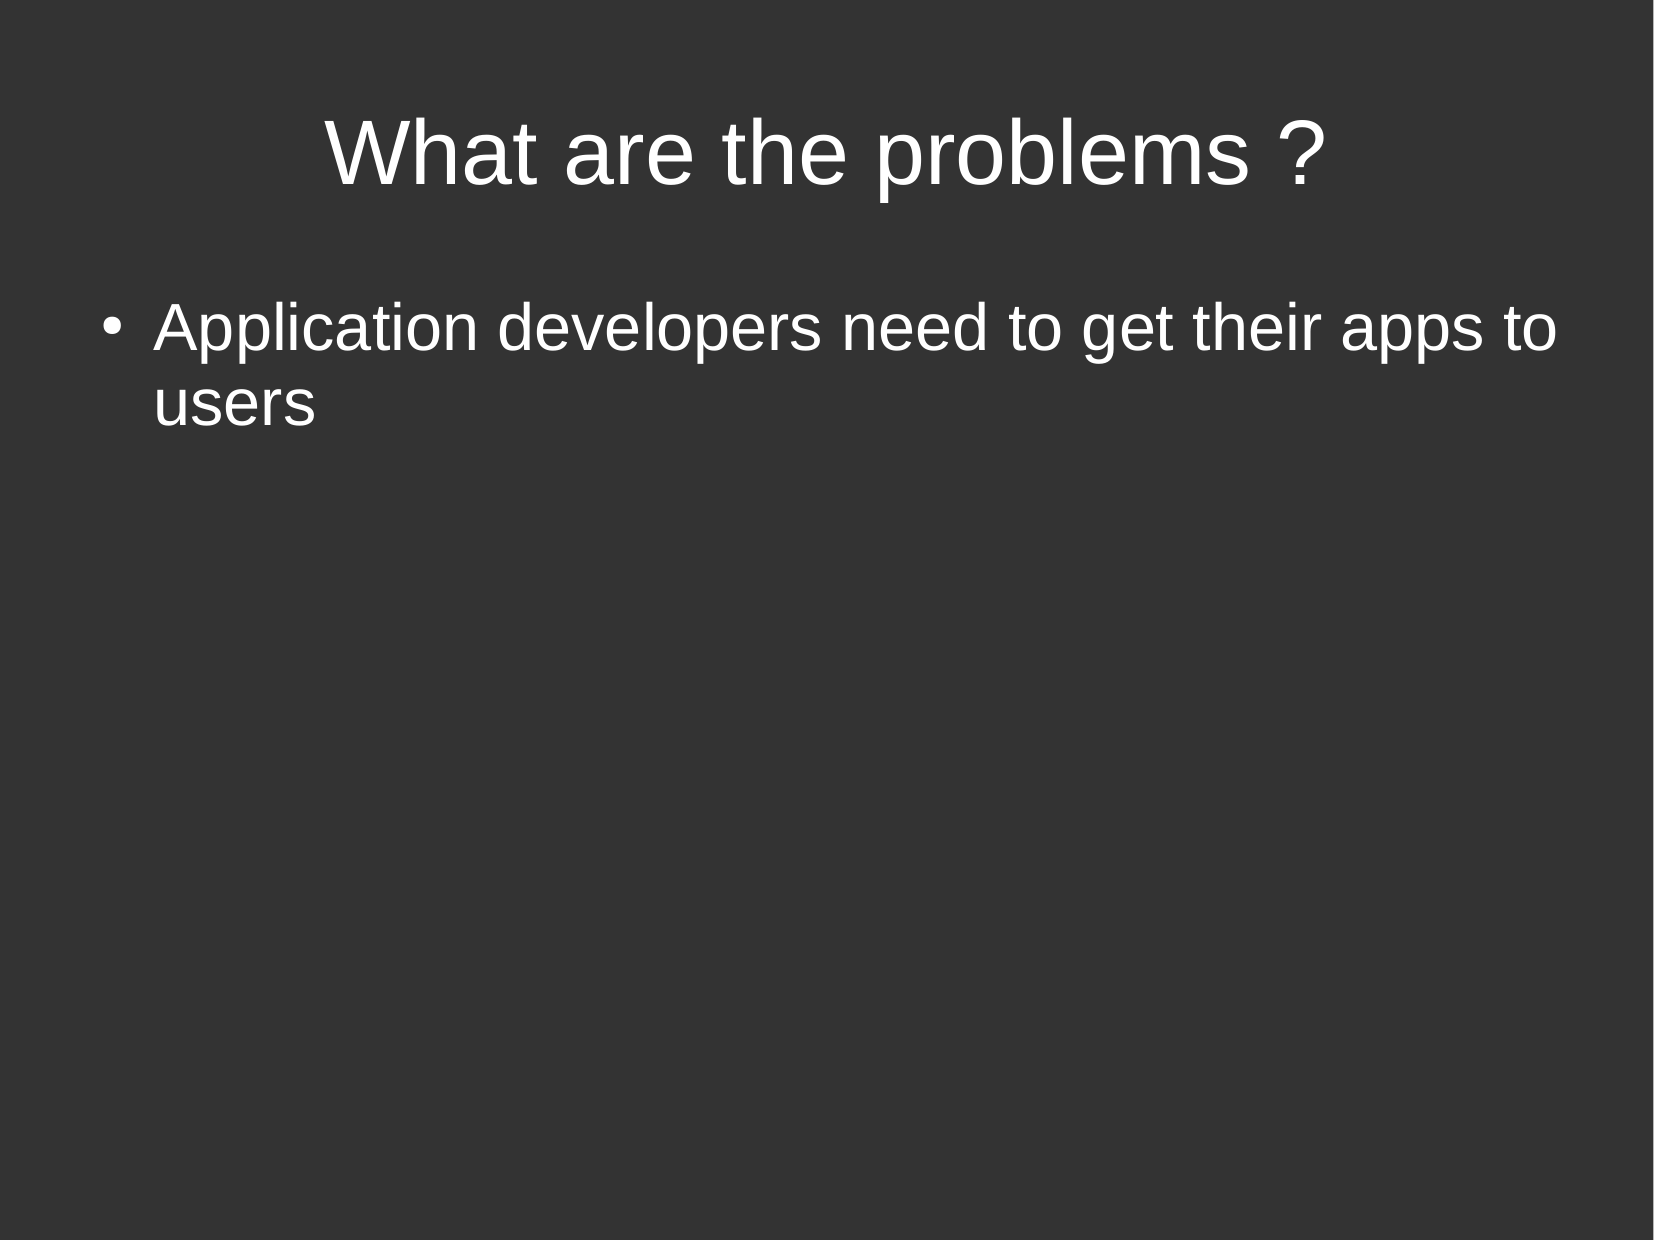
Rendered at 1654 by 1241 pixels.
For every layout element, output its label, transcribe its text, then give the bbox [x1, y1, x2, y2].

list Application developers need to get their apps to users [82, 290, 1571, 1010]
title What are the problems ? [82, 49, 1571, 257]
